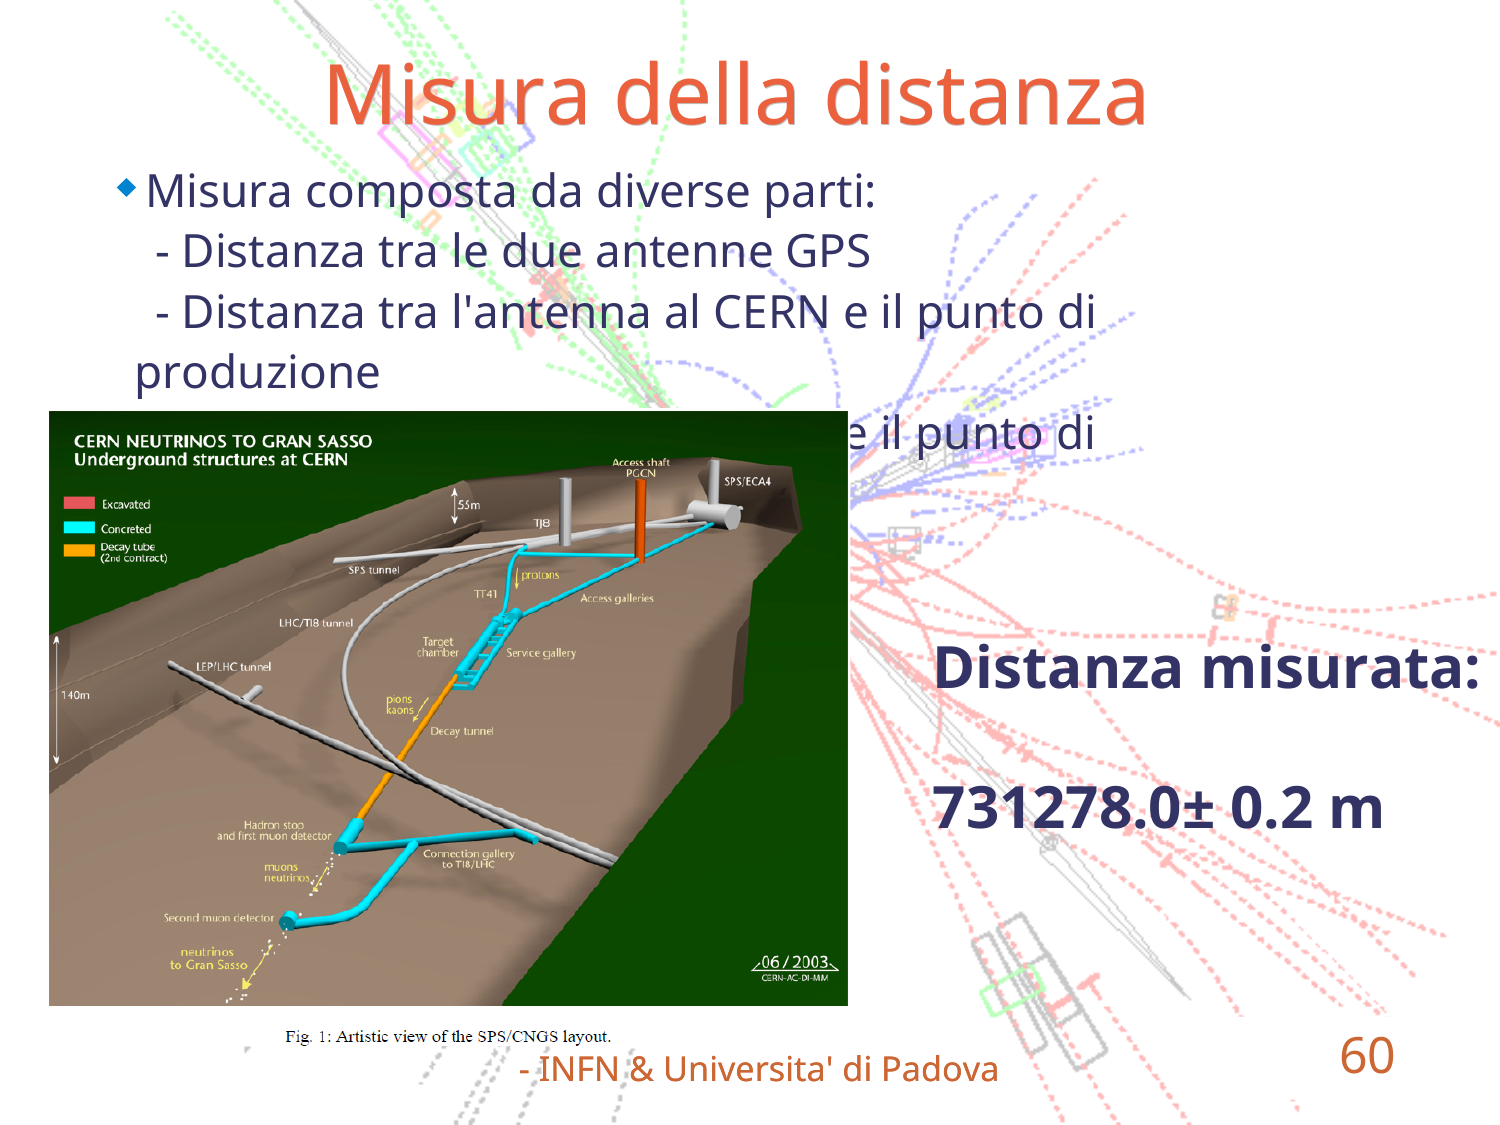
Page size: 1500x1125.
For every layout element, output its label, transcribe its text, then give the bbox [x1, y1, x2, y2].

text_box Misura della distanza [308, 34, 1218, 148]
text_box Misura composta da diverse parti: - Distanza tra le due antenne GPS - Distanza tra l'antenna al CERN e il punto di produzione - Distanza tra l'antenna ai LNGS e il punto di interazione [102, 148, 1361, 406]
picture [0, 0, 1500, 1125]
text_box Distanza misurata: 731278.0± 0.2 m [918, 622, 1426, 848]
